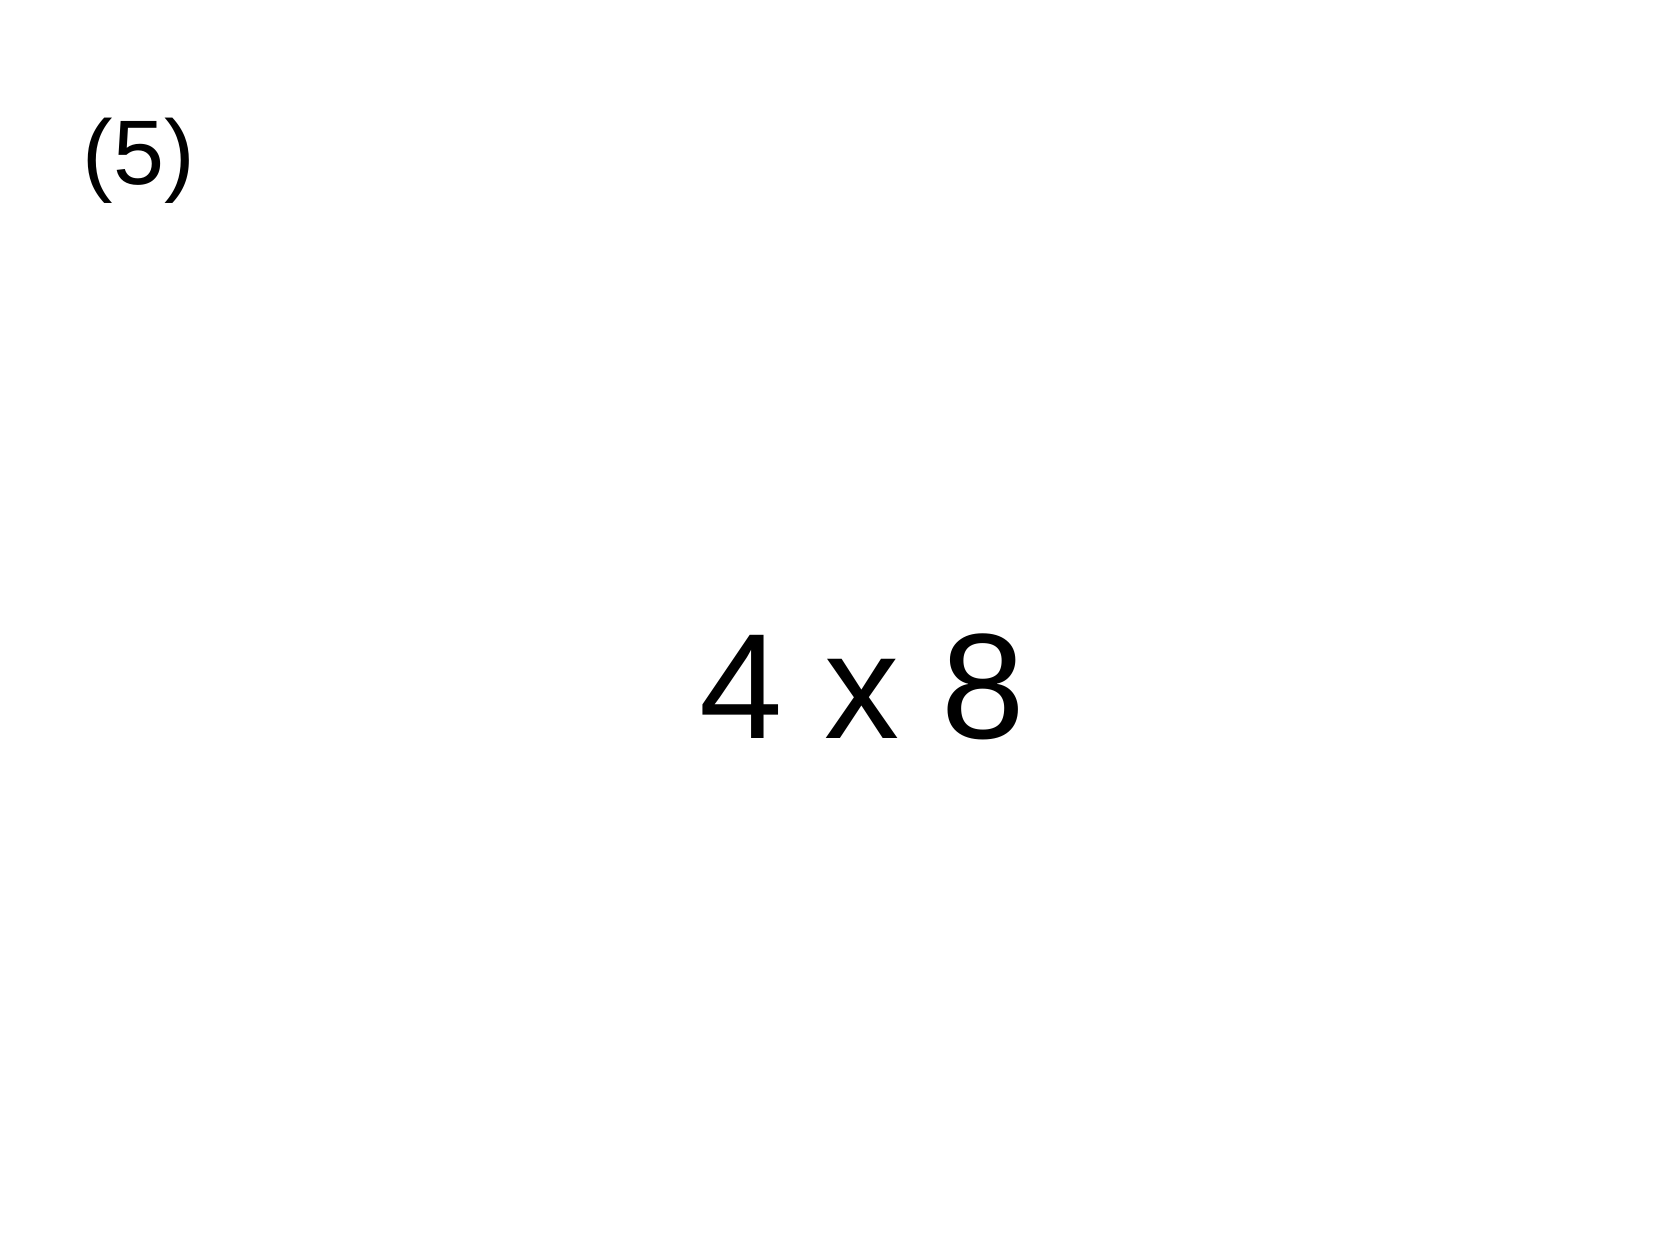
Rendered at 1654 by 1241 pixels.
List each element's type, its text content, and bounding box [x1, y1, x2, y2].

title (5) [82, 49, 1571, 257]
list 4 x 8 [82, 290, 1571, 1109]
